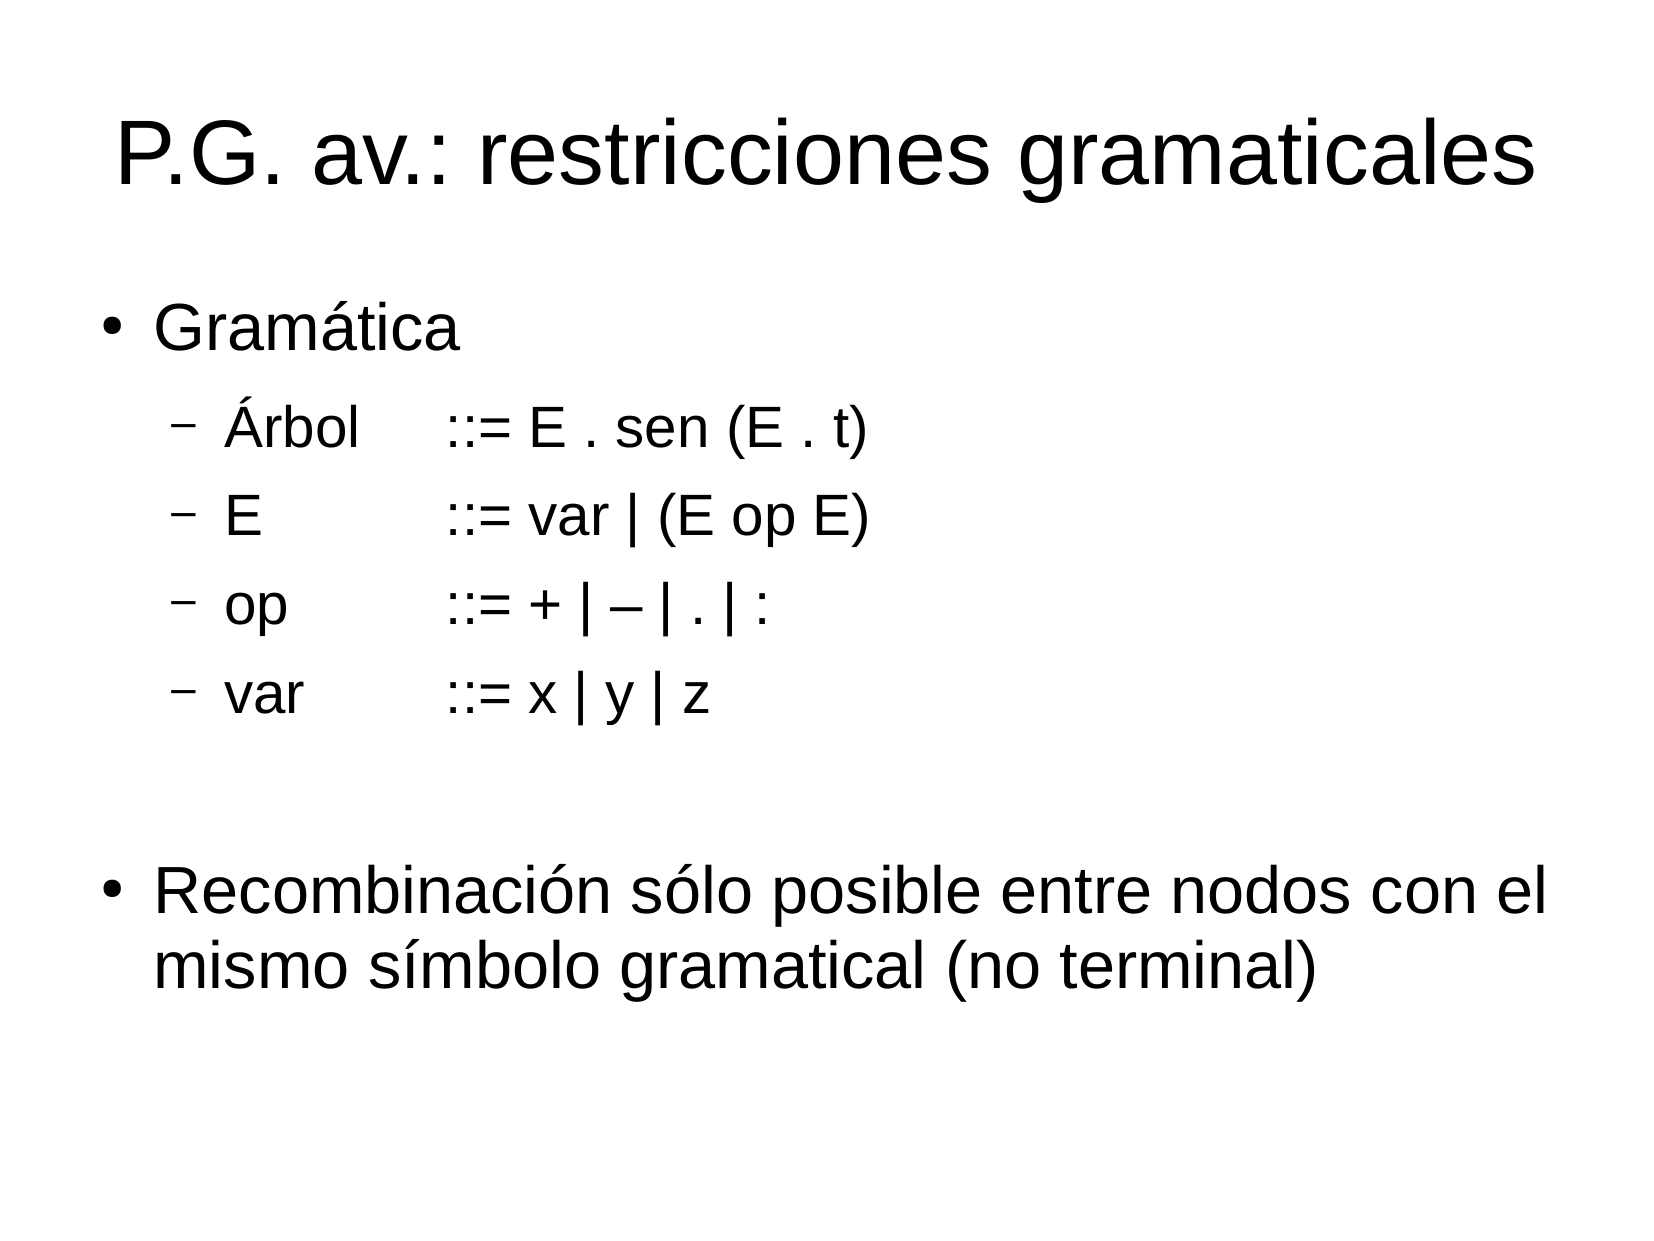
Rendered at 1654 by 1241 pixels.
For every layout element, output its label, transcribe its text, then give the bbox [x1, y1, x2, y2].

title P.G. av.: restricciones gramaticales [82, 49, 1571, 257]
list Gramática Árbol ::= E . sen (E . t) E ::= var | (E op E) op ::= + | – | . | : var ::= x | y | z Recombinación sólo posible entre nodos con el mismo símbolo gramatical (no terminal) [82, 290, 1571, 1010]
